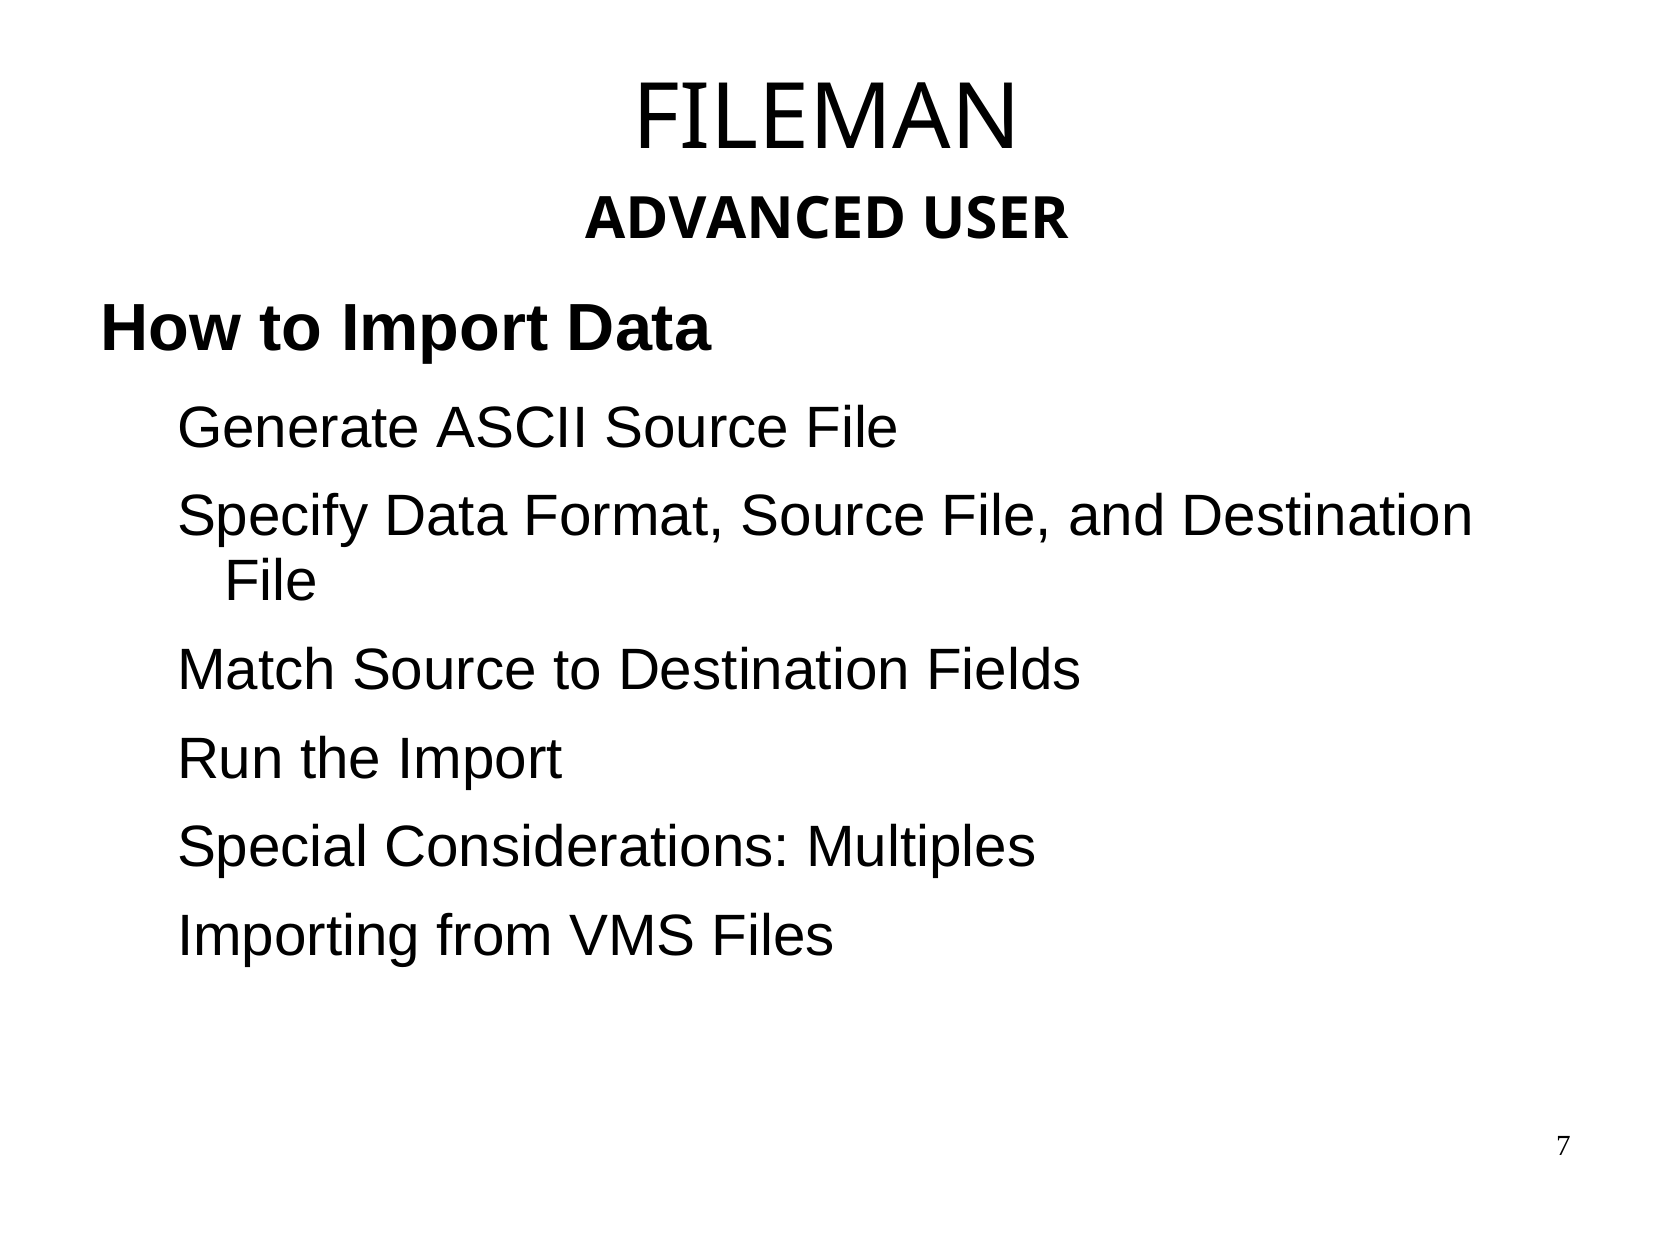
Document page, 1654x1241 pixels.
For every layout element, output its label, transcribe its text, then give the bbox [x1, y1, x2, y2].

title FILEMAN ADVANCED USER [82, 47, 1571, 259]
list How to Import Data Generate ASCII Source File Specify Data Format, Source File, and Destination File Match Source to Destination Fields Run the Import Special Considerations: Multiples Importing from VMS Files [82, 290, 1571, 1094]
